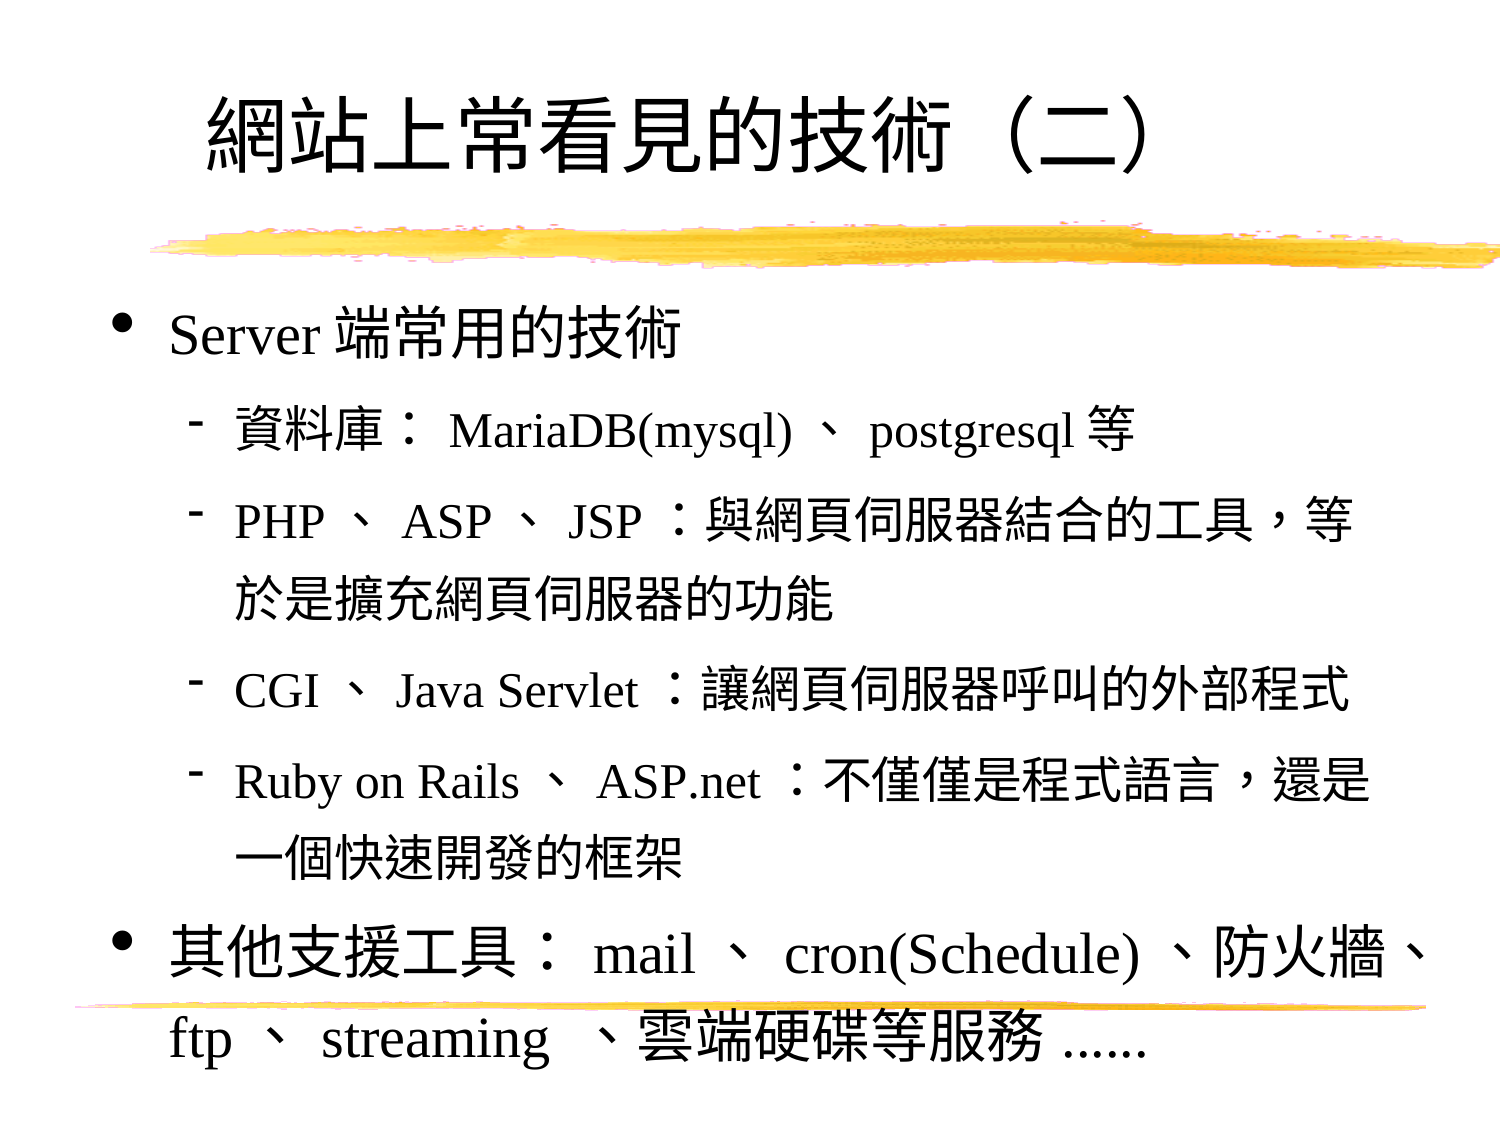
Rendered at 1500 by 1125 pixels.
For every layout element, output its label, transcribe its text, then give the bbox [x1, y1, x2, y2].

picture [75, 999, 1426, 1013]
list Server端常用的技術 資料庫：MariaDB(mysql)、postgresql等 PHP、ASP、JSP：與網頁伺服器結合的工具，等於是擴充網頁伺服器的功能 CGI、Java Servlet：讓網頁伺服器呼叫的外部程式 Ruby on Rails、ASP.net：不僅僅是程式語言，還是一個快速開發的框架 其他支援工具：mail、cron(Schedule)、防火牆、ftp、streaming 、雲端硬碟等服務...... [112, 287, 1388, 963]
title 網站上常看見的技術（二） [66, 30, 1342, 231]
picture [150, 215, 1500, 279]
